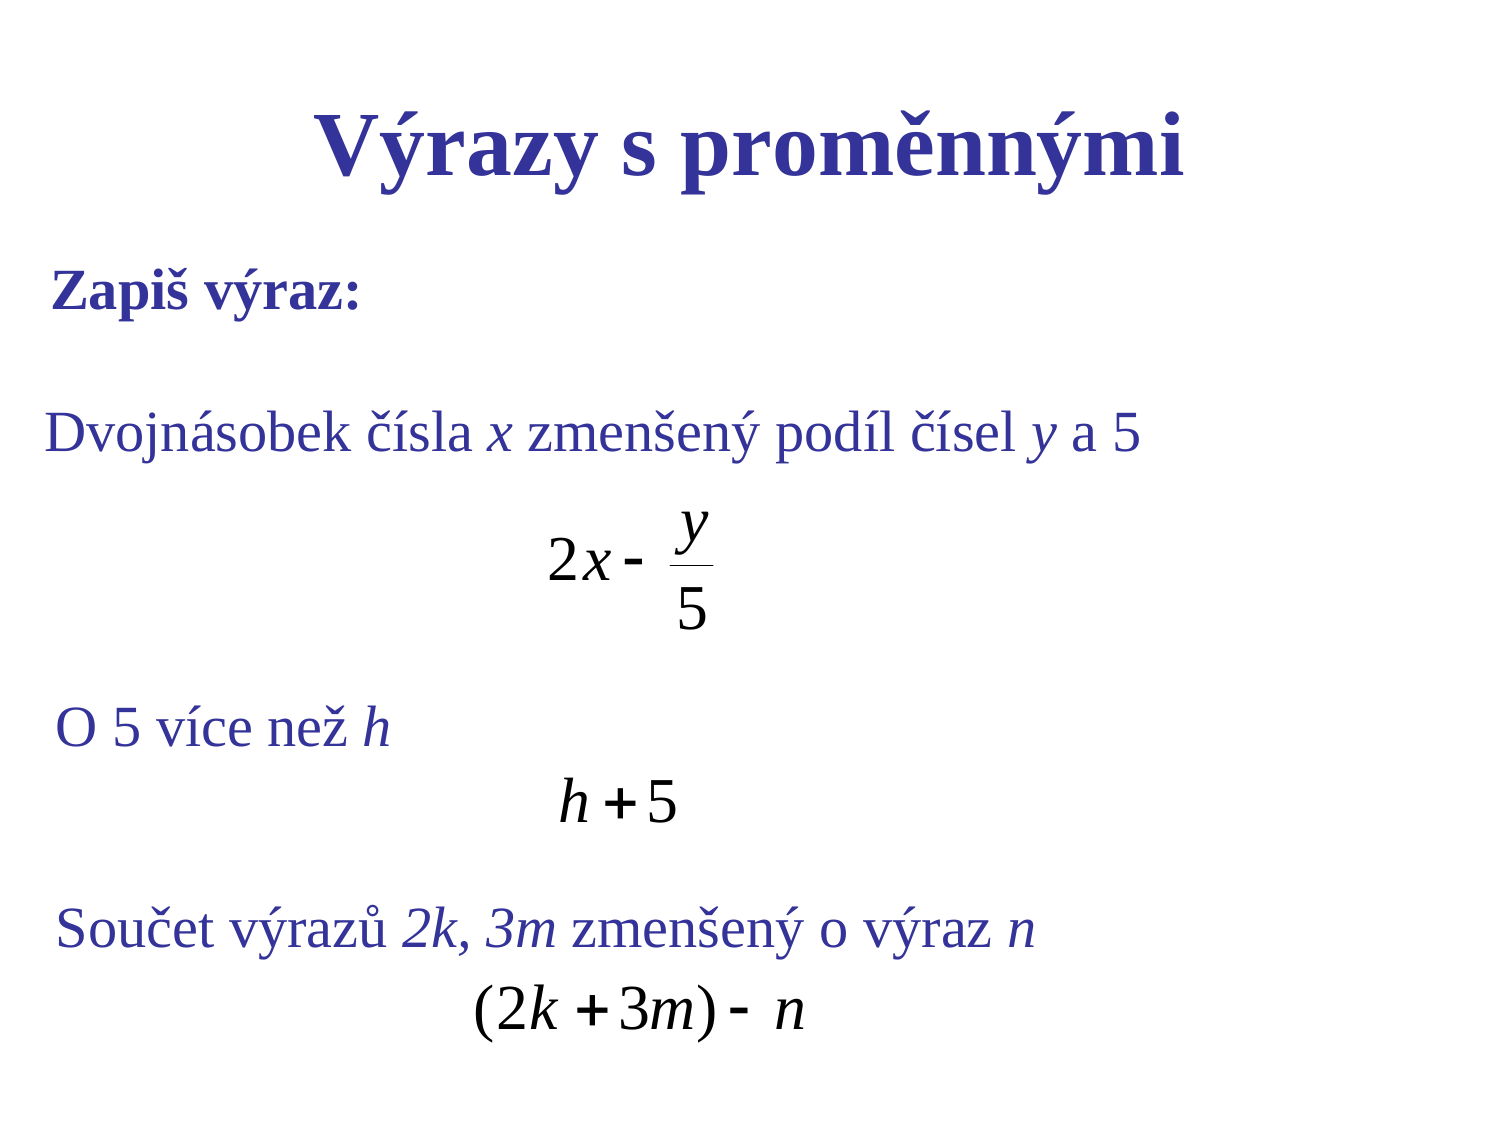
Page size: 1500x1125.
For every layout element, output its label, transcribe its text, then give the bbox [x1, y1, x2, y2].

text_box O 5 více než h [41, 680, 1306, 767]
chart [537, 479, 729, 645]
title Výrazy s proměnnými [75, 45, 1426, 233]
chart [465, 970, 817, 1057]
text_box Zapiš výraz: [35, 243, 467, 329]
chart [549, 763, 688, 838]
text_box Součet výrazů 2k, 3m zmenšený o výraz n [41, 881, 1306, 967]
text_box Dvojnásobek čísla x zmenšený podíl čísel y a 5 [29, 385, 1294, 471]
